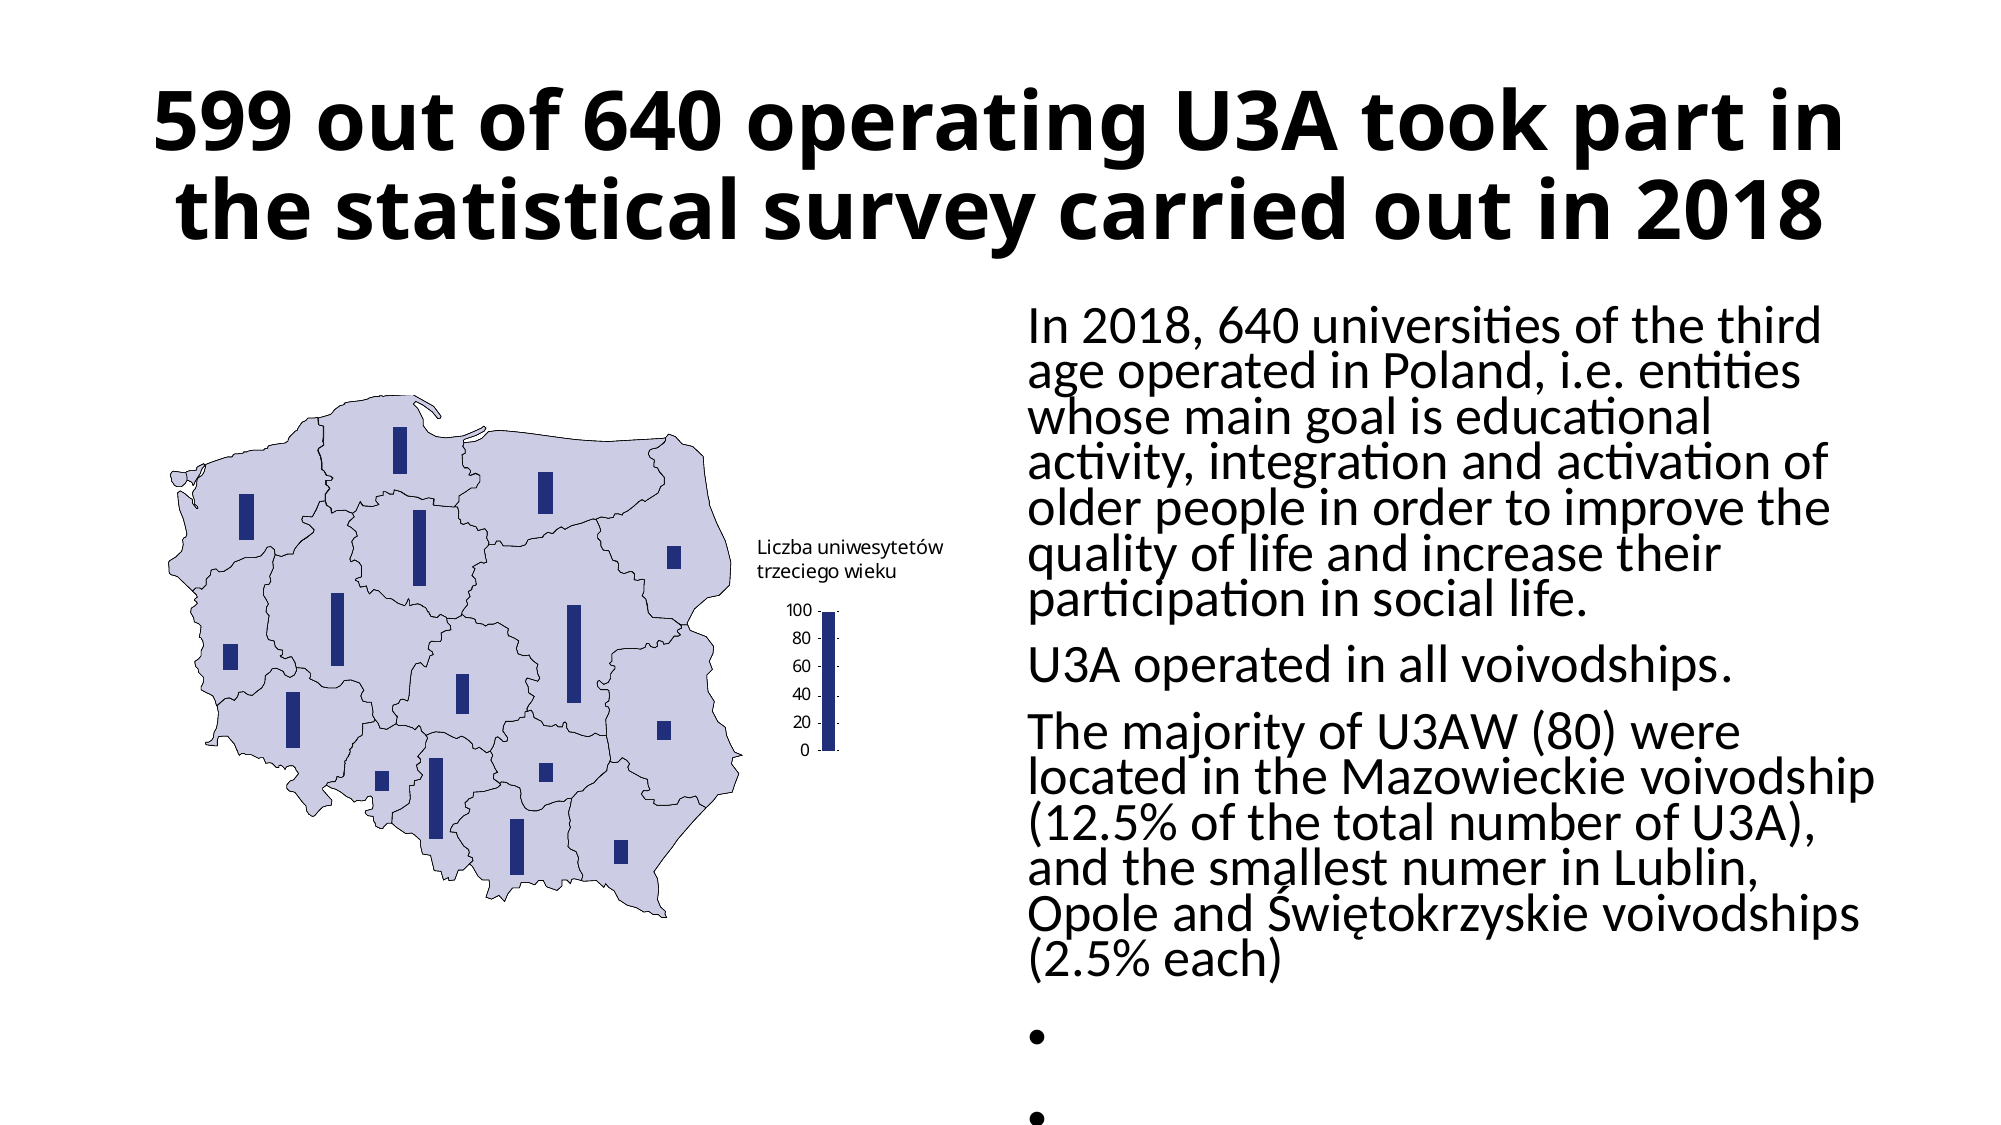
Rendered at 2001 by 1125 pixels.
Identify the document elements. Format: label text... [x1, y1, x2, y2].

list In 2018, 640 universities of the third age operated in Poland, i.e. entities whose main goal is educational activity, integration and activation of older people in order to improve the quality of life and increase their participation in social life. U3A operated in all voivodships. The majority of U3AW (80) were located in the Mazowieckie voivodship (12.5% of the total number of U3A), and the smallest numer in Lublin, Opole and Świętokrzyskie voivodships (2.5% each) [1012, 299, 1905, 1014]
title 599 out of 640 operating U3A took part in the statistical survey carried out in 2018 [137, 59, 1863, 278]
picture [168, 395, 957, 918]
